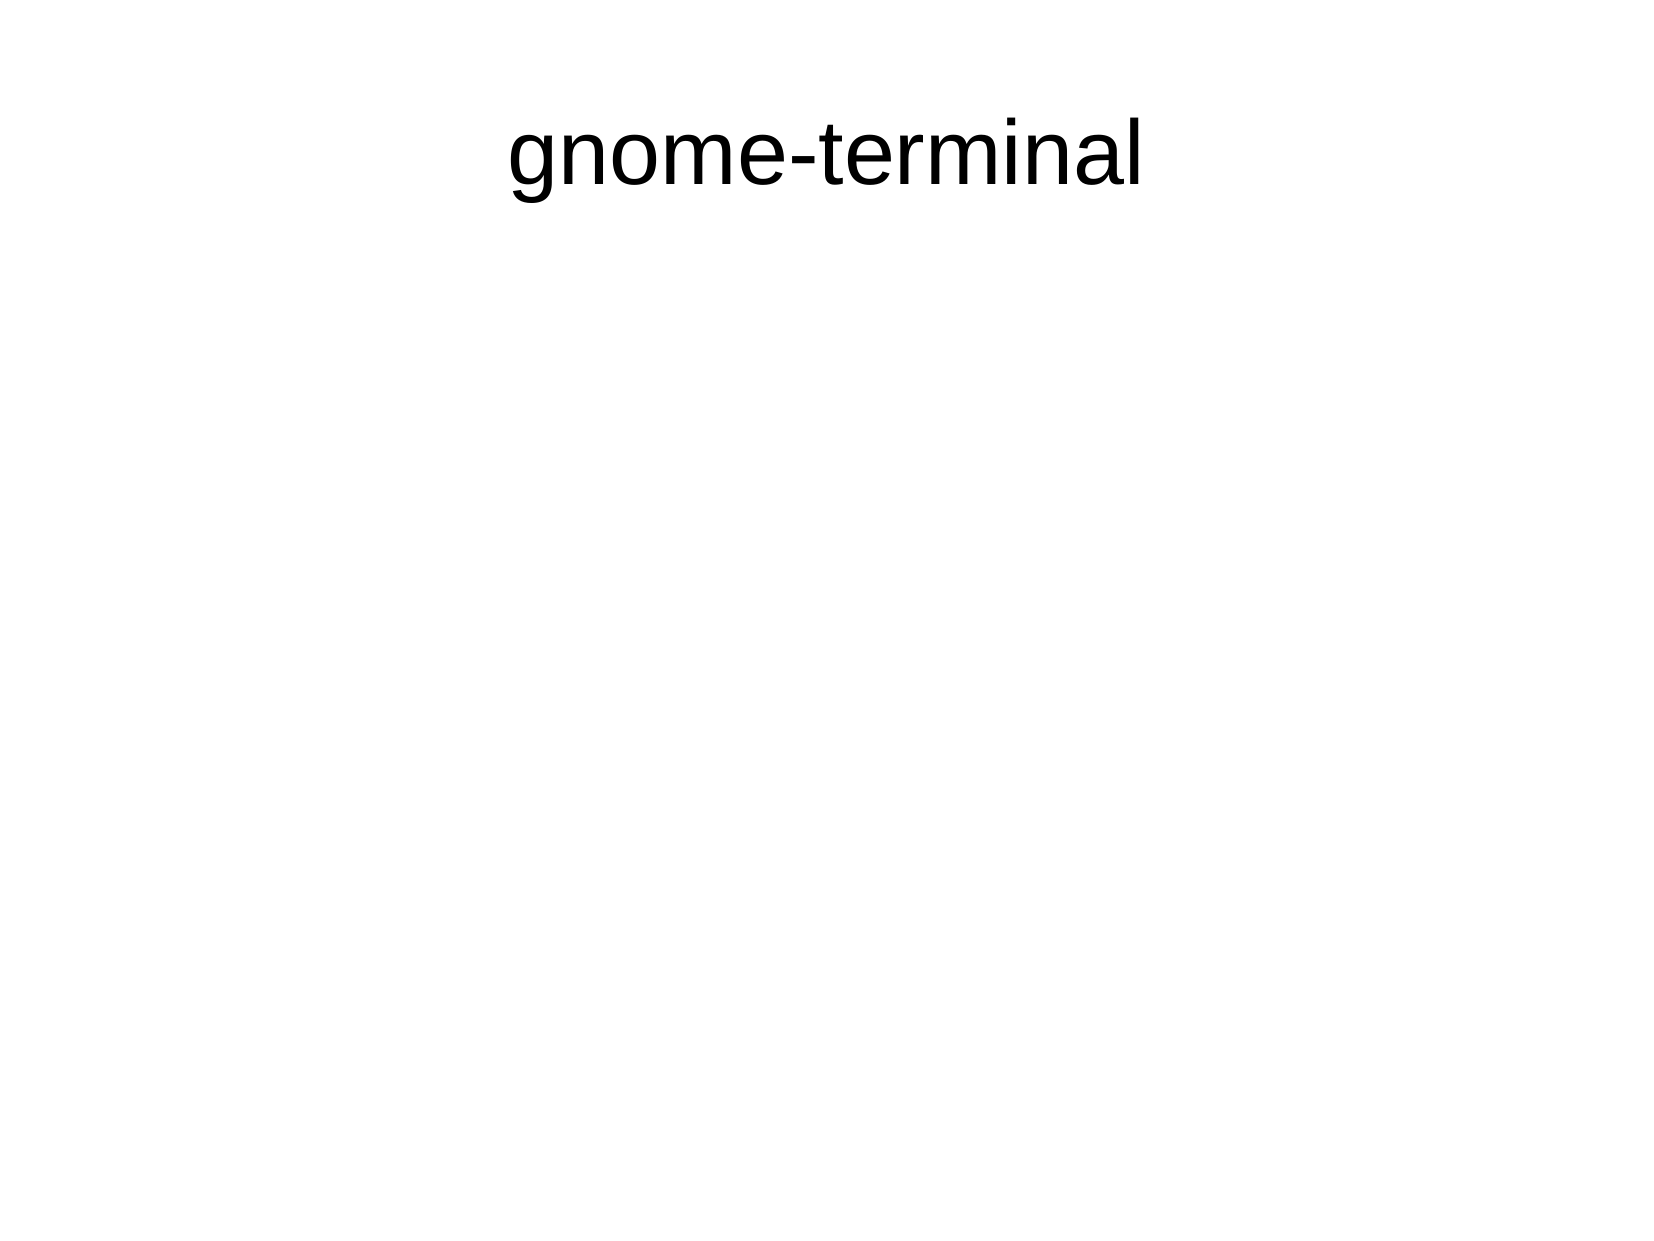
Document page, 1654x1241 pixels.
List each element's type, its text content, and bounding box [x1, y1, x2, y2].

title gnome-terminal [82, 49, 1571, 257]
